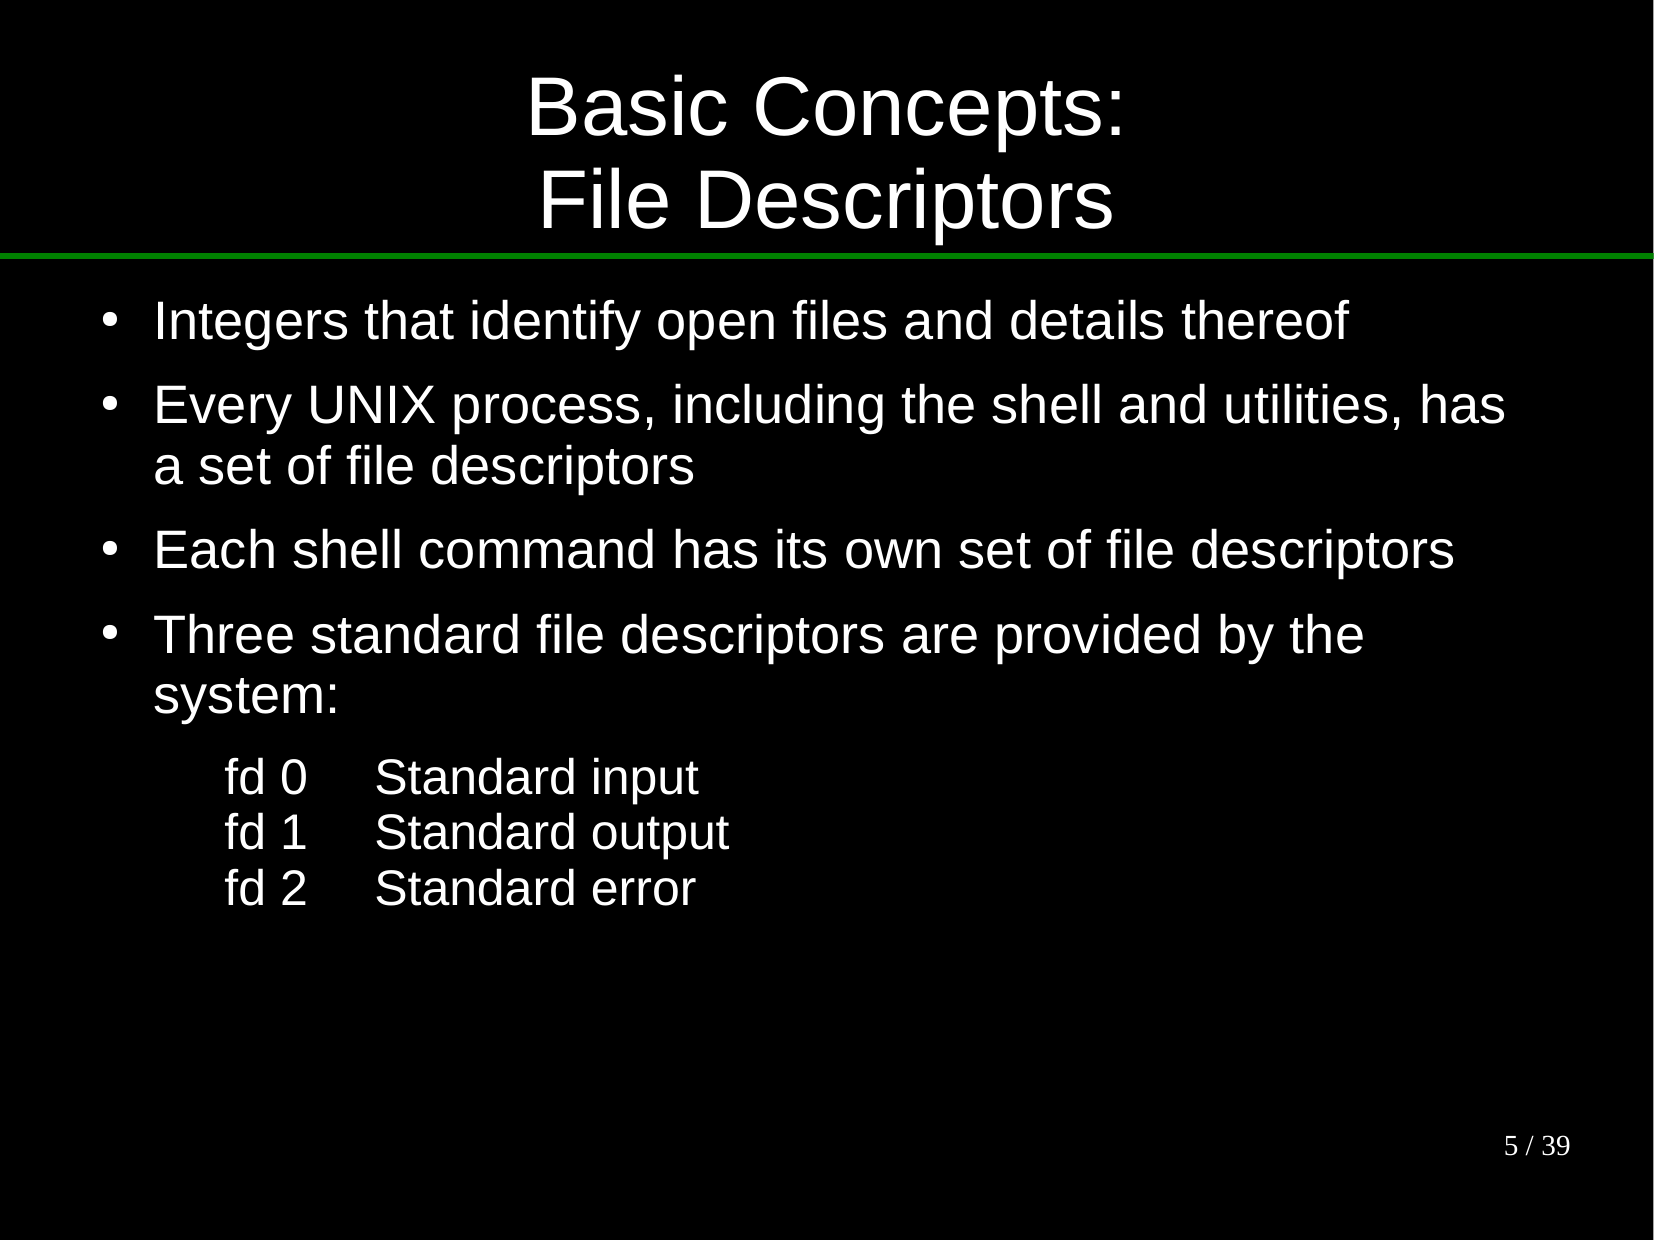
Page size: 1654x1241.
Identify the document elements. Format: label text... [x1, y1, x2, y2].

list Integers that identify open files and details thereof Every UNIX process, including the shell and utilities, has a set of file descriptors Each shell command has its own set of file descriptors Three standard file descriptors are provided by the system: fd 0 Standard input fd 1 Standard output fd 2 Standard error [82, 290, 1538, 1010]
title Basic Concepts: File Descriptors [82, 49, 1571, 257]
